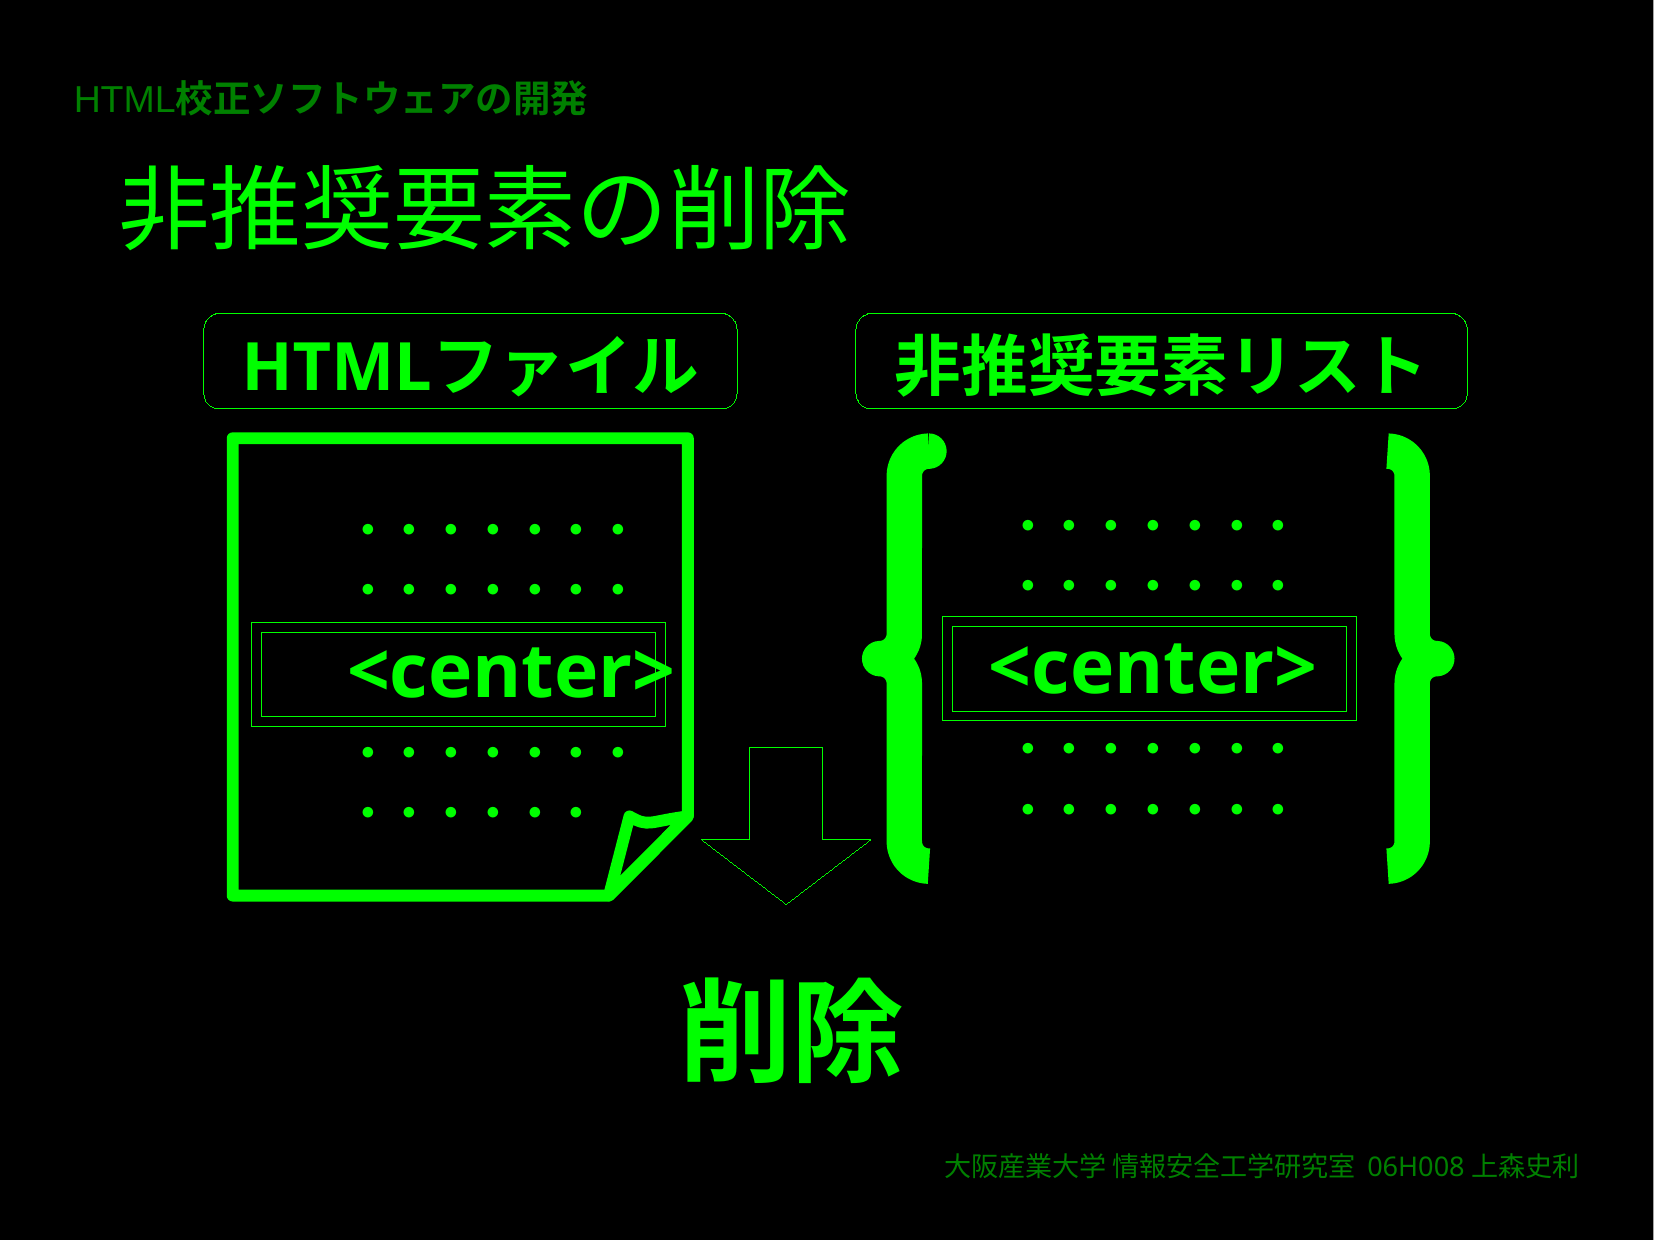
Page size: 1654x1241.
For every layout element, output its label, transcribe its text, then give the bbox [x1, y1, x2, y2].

title 非推奨要素の削除 [118, 152, 1601, 252]
text_box ・・・・・・・ ・・・・・・・ <center> ・・・・・・・ ・・・・・・ [332, 727, 600, 903]
text_box ・・・・・・・ ・・・・・・・ <center> ・・・・・・・ ・・・・・・ [332, 717, 600, 726]
text_box ・・・・・・・ ・・・・・・・ <center> ・・・・・・・ ・・・・・・・ [937, 409, 1370, 933]
text_box ・・・・・・・ ・・・・・・・ <center> ・・・・・・・ ・・・・・・ [332, 633, 600, 716]
text_box [701, 747, 871, 905]
text_box ・・・・・・・ ・・・・・・・ <center> ・・・・・・・ ・・・・・・ [332, 623, 600, 632]
text_box HTMLファイル [203, 313, 738, 409]
text_box ・・・・・・・ ・・・・・・・ <center> ・・・・・・・ ・・・・・・ [332, 435, 600, 622]
text_box 削除 [635, 936, 949, 1073]
text_box 非推奨要素リスト [855, 313, 1468, 409]
